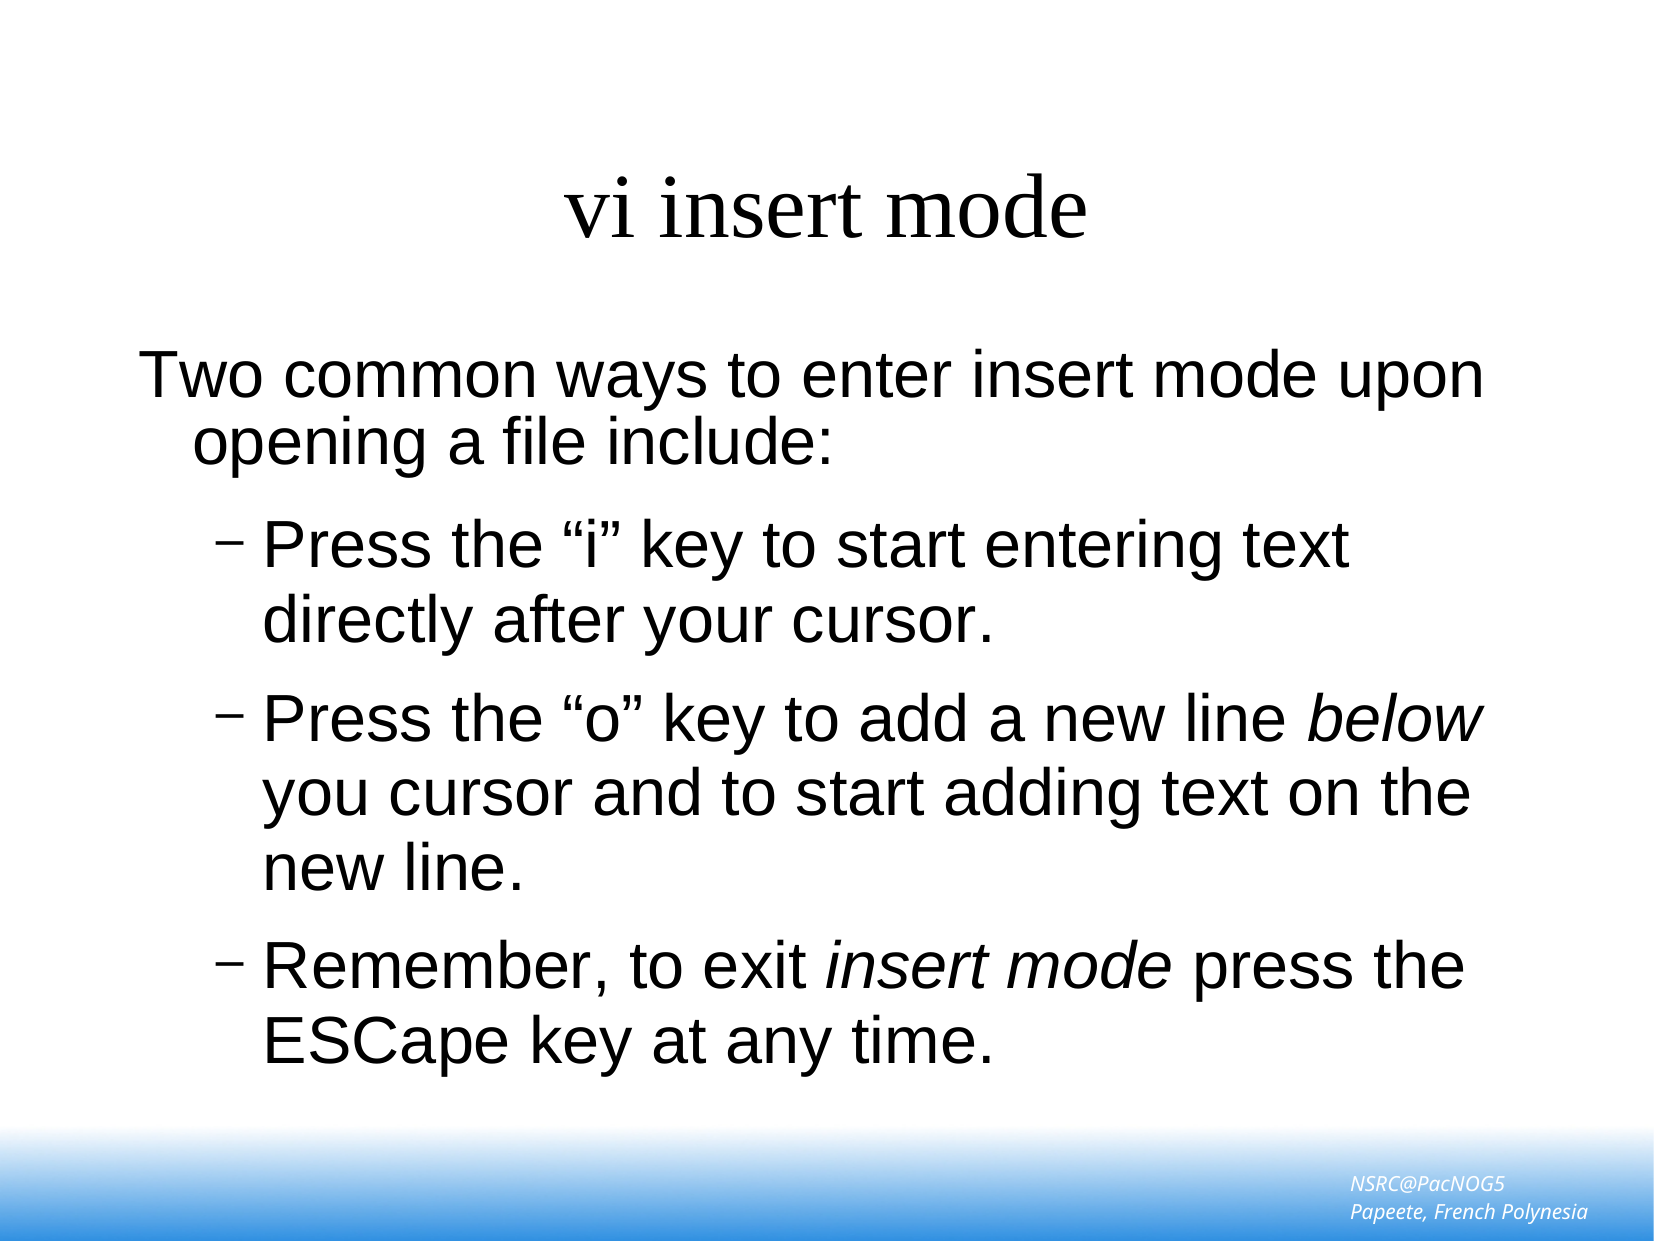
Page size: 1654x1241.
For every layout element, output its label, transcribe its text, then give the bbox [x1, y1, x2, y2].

title vi insert mode [121, 102, 1534, 311]
list Two common ways to enter insert mode upon opening a file include: Press the “i” key to start entering text directly after your cursor. Press the “o” key to add a new line below you cursor and to start adding text on the new line. Remember, to exit insert mode press the ESCape key at any time. [121, 344, 1534, 1135]
picture [0, 1124, 1654, 1241]
